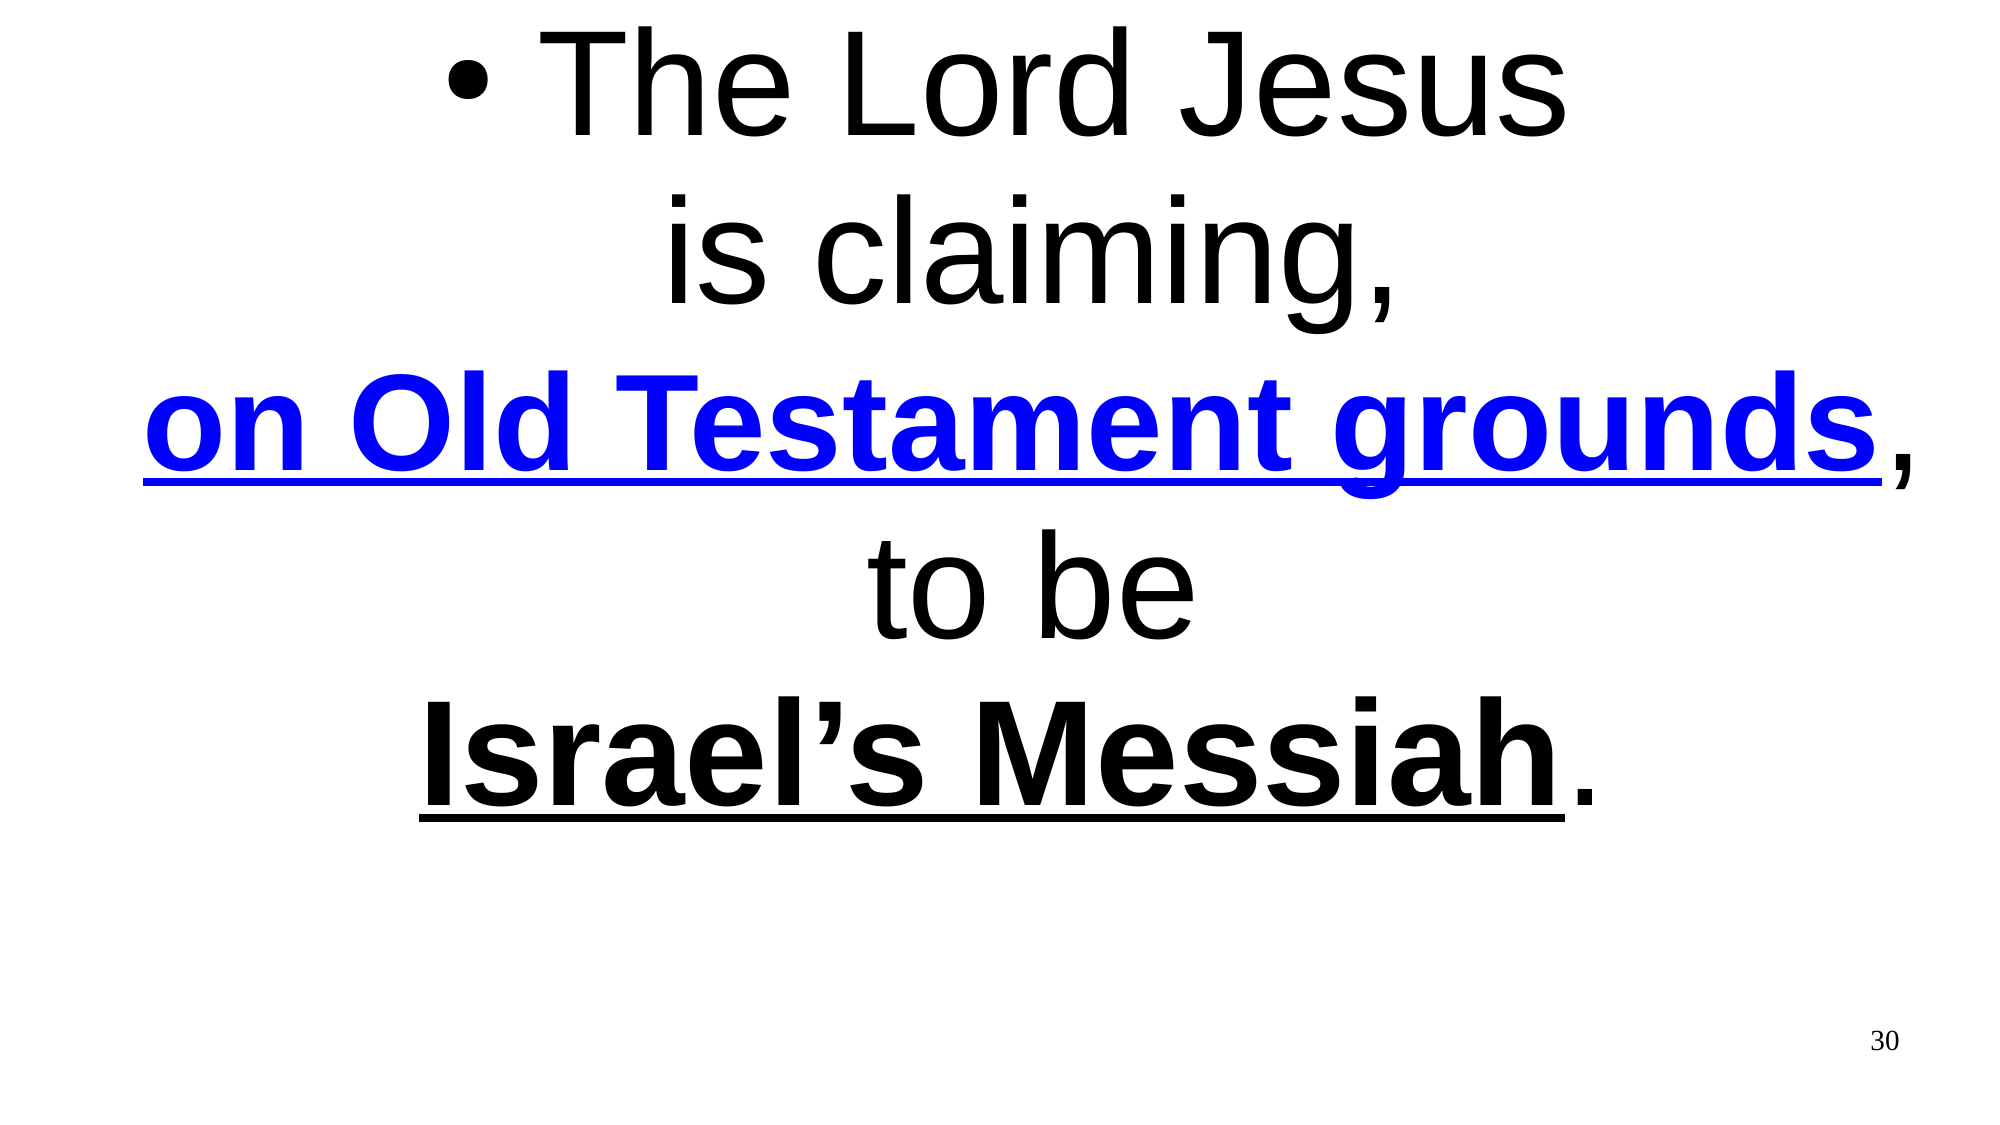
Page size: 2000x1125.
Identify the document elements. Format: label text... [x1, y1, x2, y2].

list The Lord Jesus is claiming, on Old Testament grounds, to be Israel’s Messiah. [0, 0, 1996, 1123]
